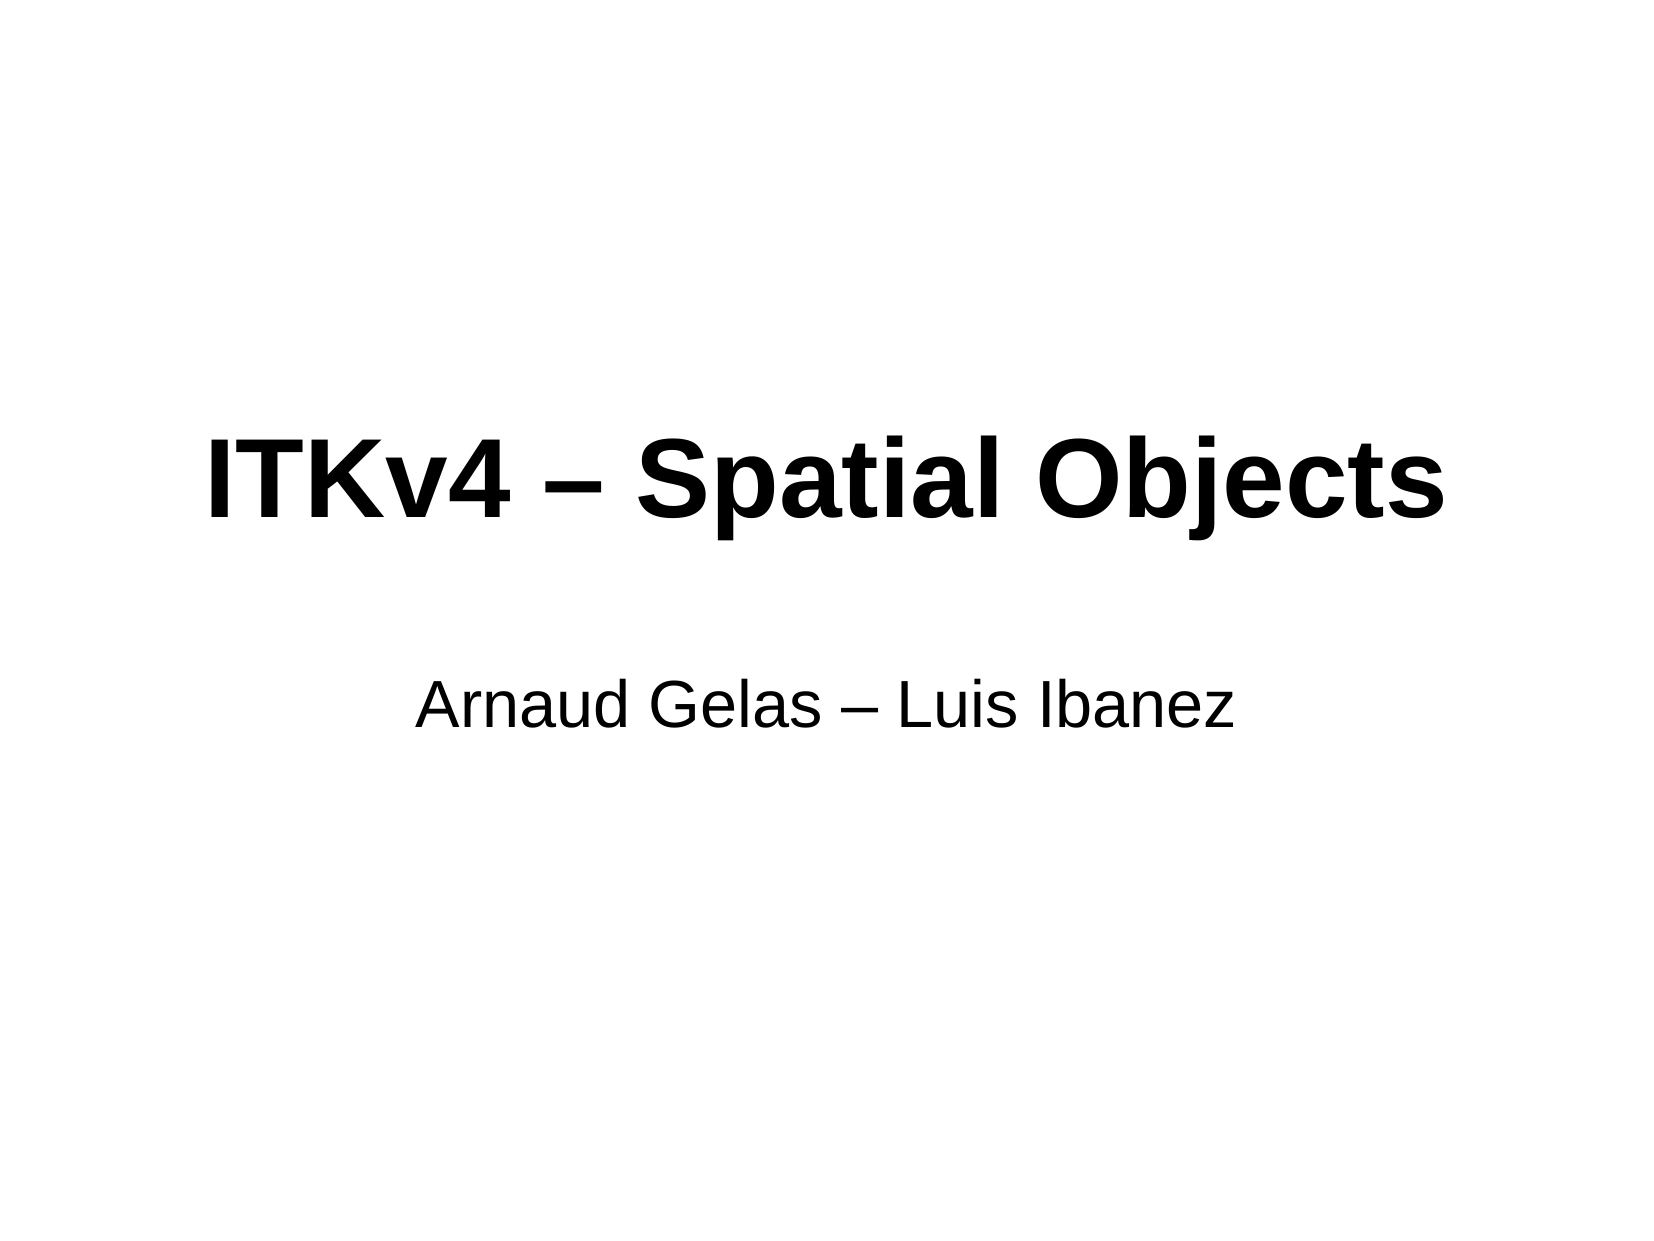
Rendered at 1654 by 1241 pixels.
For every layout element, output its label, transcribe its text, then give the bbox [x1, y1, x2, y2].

subtitle ITKv4 – Spatial Objects Arnaud Gelas – Luis Ibanez [82, 56, 1571, 1102]
